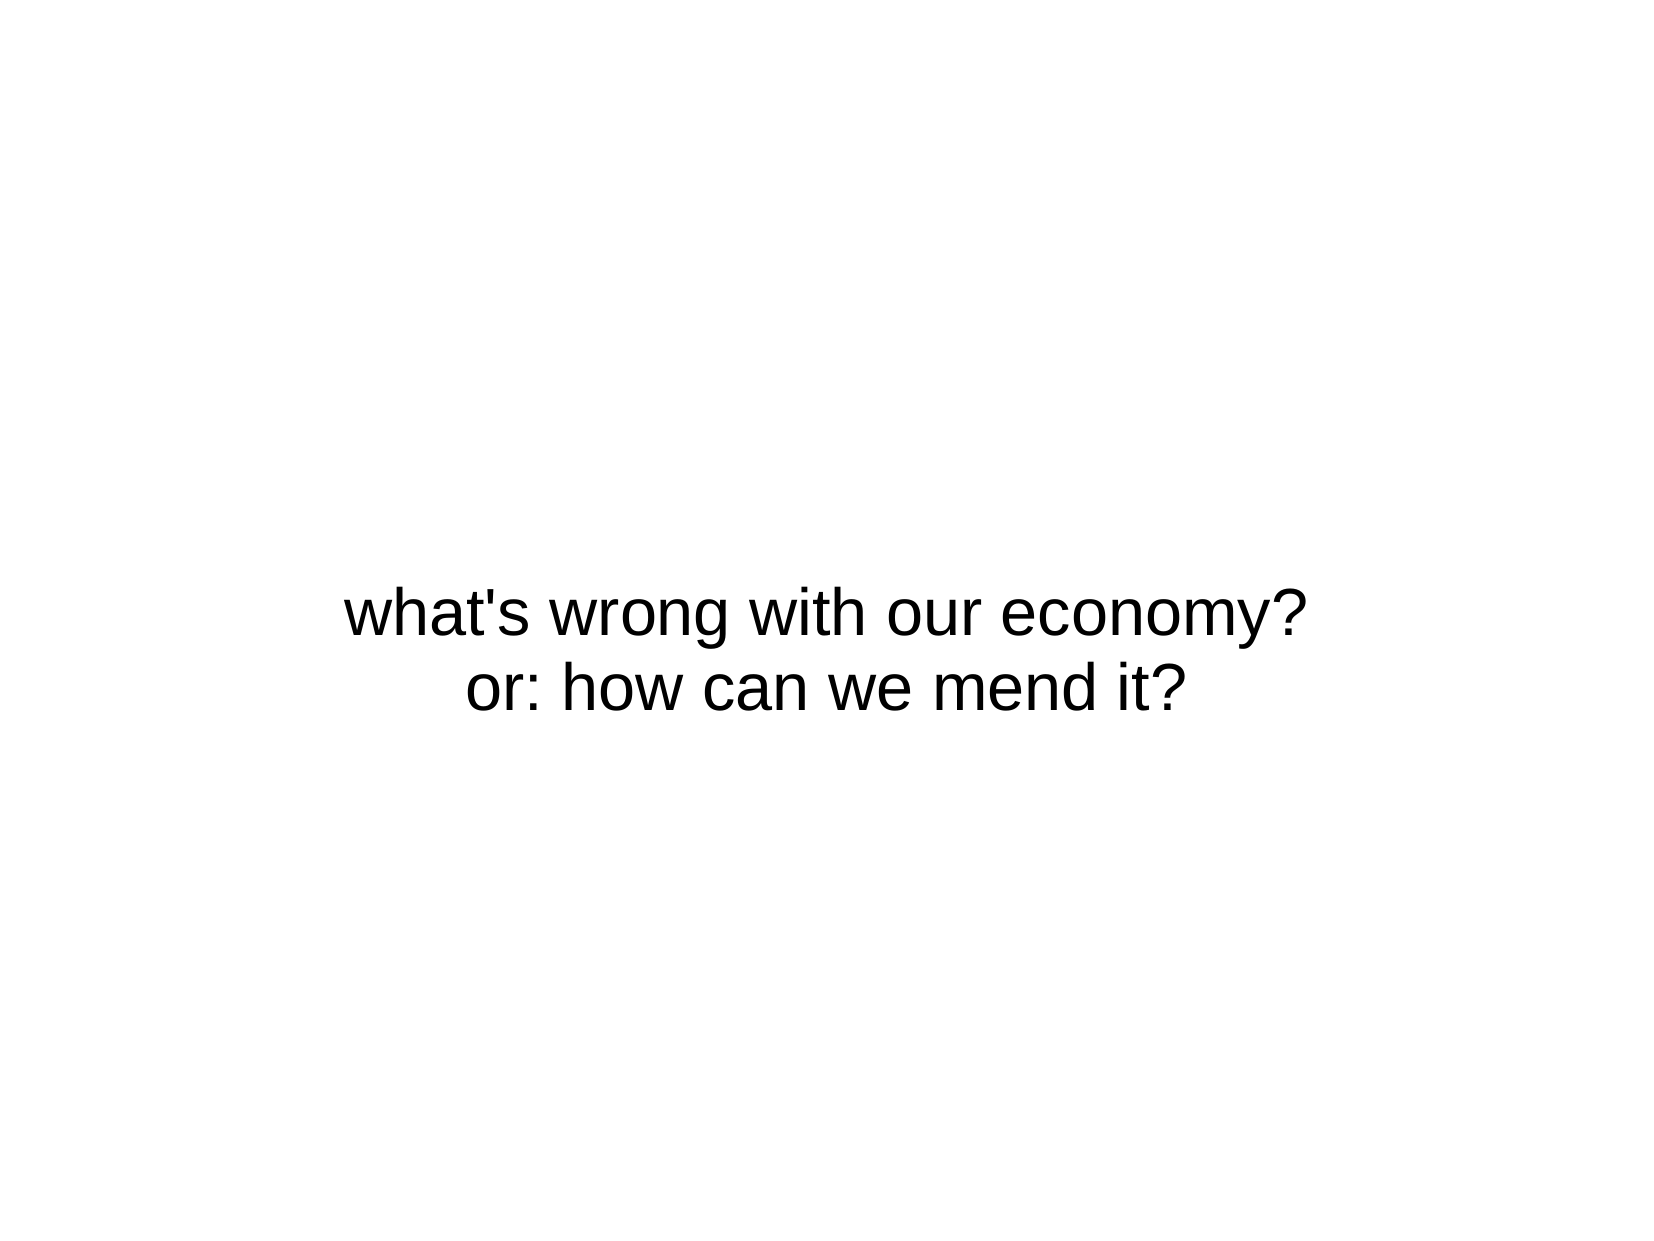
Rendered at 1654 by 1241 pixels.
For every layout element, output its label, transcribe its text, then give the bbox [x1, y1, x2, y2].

subtitle what's wrong with our economy? or: how can we mend it? [82, 290, 1571, 1010]
